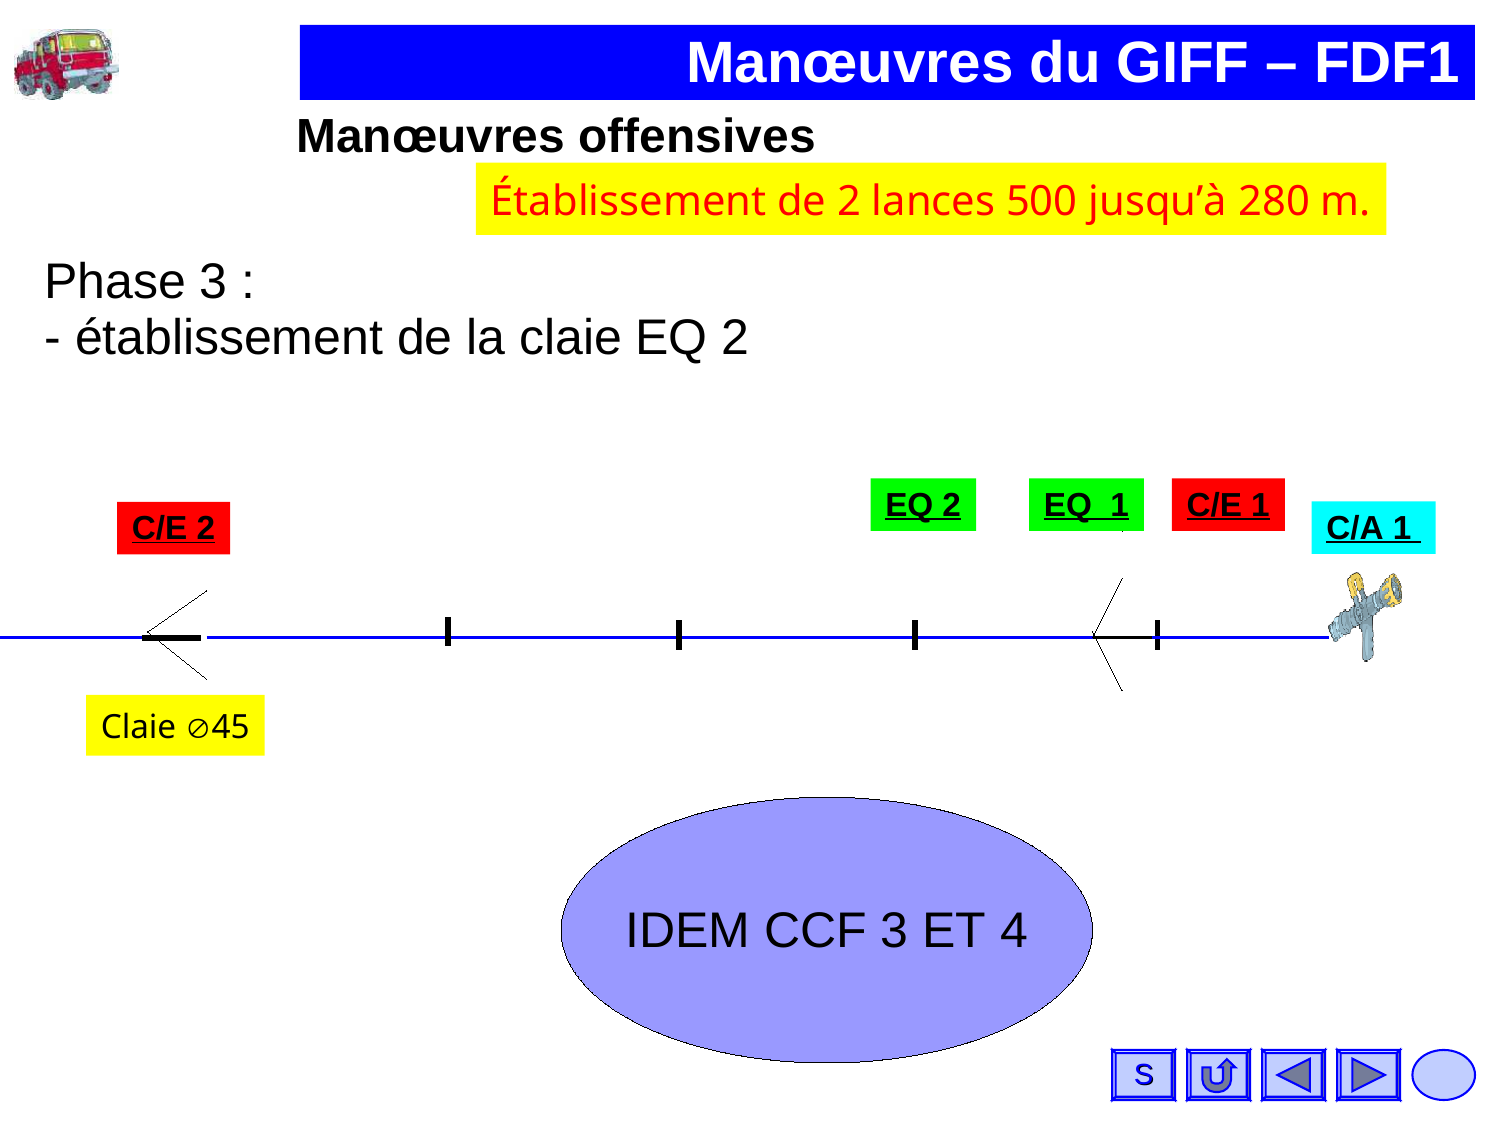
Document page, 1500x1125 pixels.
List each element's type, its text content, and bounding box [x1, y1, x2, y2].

picture [1328, 572, 1402, 662]
text_box Phase 3 : - établissement de la claie EQ 2 [29, 245, 827, 373]
text_box Manœuvres offensives [281, 101, 832, 172]
text_box C/A 1 [1311, 501, 1436, 554]
text_box IDEM CCF 3 ET 4 [561, 797, 1093, 1063]
text_box [1412, 1049, 1476, 1101]
picture [14, 29, 119, 100]
text_box EQ 2 [870, 478, 977, 531]
text_box C/E 1 [1171, 478, 1285, 531]
text_box Claie 45 [86, 694, 265, 756]
text_box Manœuvres du GIFF – FDF1 [299, 24, 1475, 100]
text_box C/E 2 [117, 501, 231, 555]
text_box Établissement de 2 lances 500 jusqu’à 280 m. [475, 162, 1387, 235]
text_box EQ 1 [1029, 478, 1144, 531]
